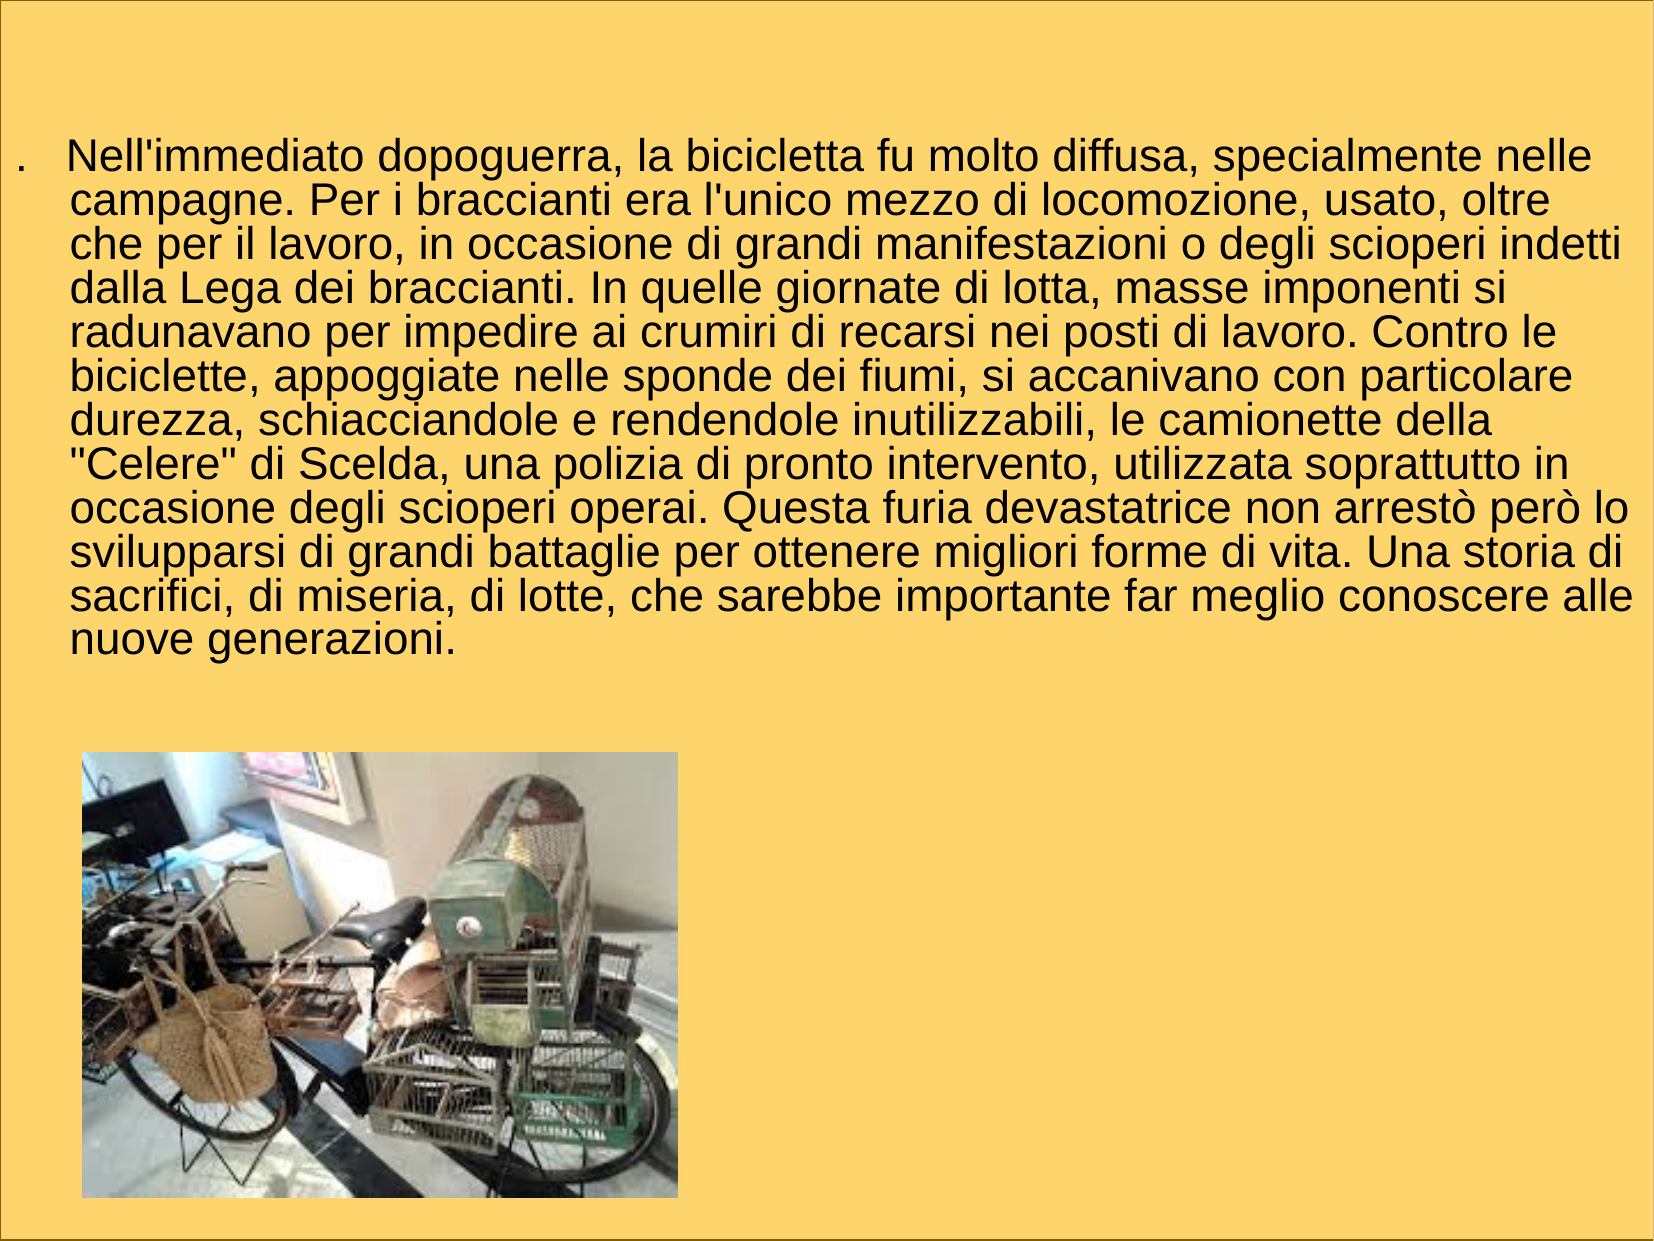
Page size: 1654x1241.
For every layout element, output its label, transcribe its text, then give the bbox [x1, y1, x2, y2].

text_box . Nell'immediato dopoguerra, la bicicletta fu molto diffusa, specialmente nelle campagne. Per i braccianti era l'unico mezzo di locomozione, usato, oltre che per il lavoro, in occasione di grandi manifestazioni o degli scioperi indetti dalla Lega dei braccianti. In quelle giornate di lotta, masse imponenti si radunavano per impedire ai crumiri di recarsi nei posti di lavoro. Contro le biciclette, appoggiate nelle sponde dei fiumi, si accanivano con particolare durezza, schiacciandole e rendendole inutilizzabili, le camionette della "Celere" di Scelda, una polizia di pronto intervento, utilizzata soprattutto in occasione degli scioperi operai. Questa furia devastatrice non arrestò però lo svilupparsi di grandi battaglie per ottenere migliori forme di vita. Una storia di sacrifici, di miseria, di lotte, che sarebbe importante far meglio conoscere alle nuove generazioni. [0, 0, 1654, 1241]
picture [82, 752, 678, 1198]
